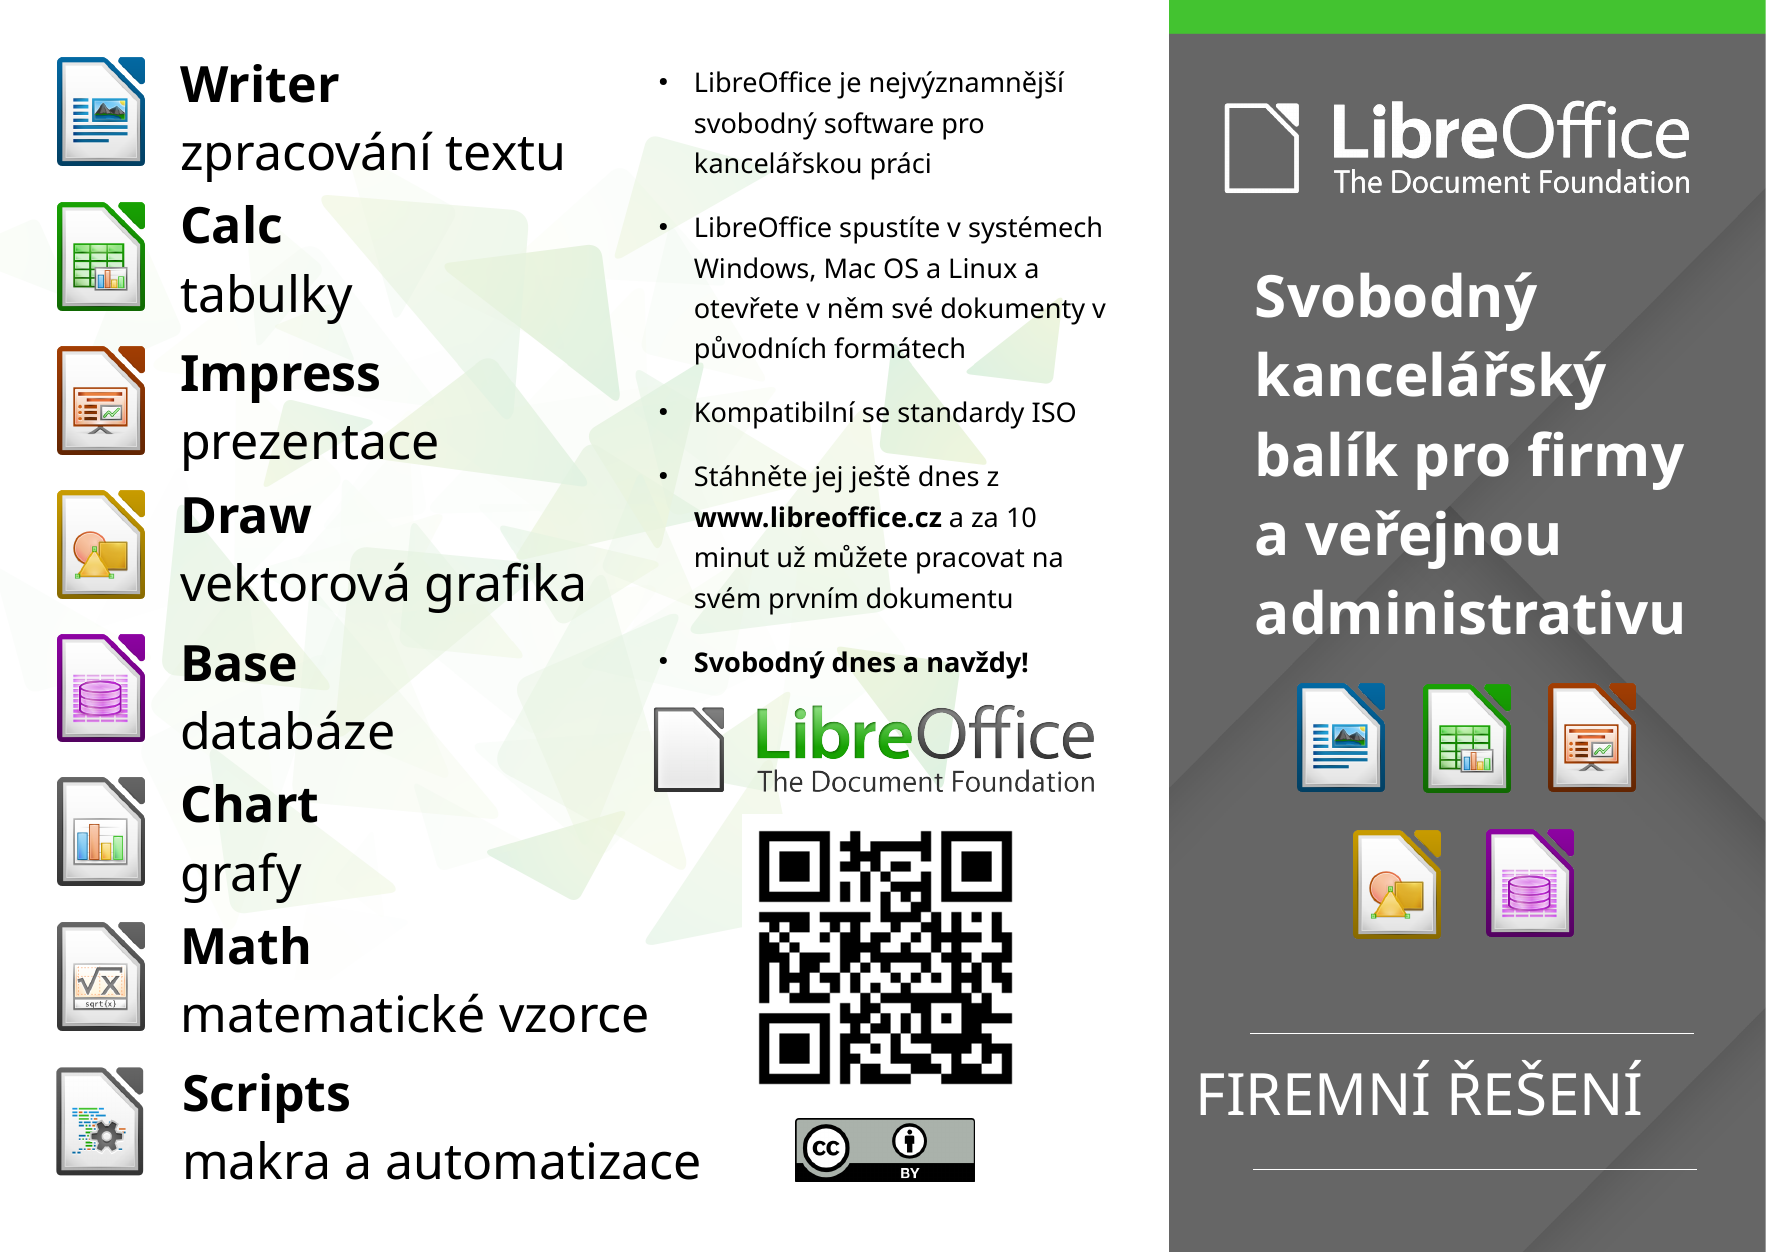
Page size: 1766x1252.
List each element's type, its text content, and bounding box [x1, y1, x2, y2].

picture [55, 1066, 144, 1176]
text_box Draw vektorová grafika [165, 472, 576, 614]
text_box FIREMNÍ ŘEŠENÍ [1181, 1045, 1748, 1143]
text_box Chart grafy [165, 762, 566, 903]
text_box Calc tabulky [165, 183, 452, 325]
picture [795, 1118, 975, 1182]
text_box LibreOffice je nejvýznamnější svobodný software pro kancelářskou práci LibreOffice spustíte v systémech Windows, Mac OS a Linux a otevřete v něm své dokumenty v původních formátech Kompatibilní se standardy ISO Stáhněte jej ještě dnes z www.libreoffice.cz a za 10 minut už můžete pracovat na svém prvním dokumentu Svobodný dnes a navždy! [643, 53, 1123, 680]
text_box Math matematické vzorce [165, 903, 641, 1045]
picture [0, 57, 1138, 1104]
text_box Svobodný kancelářský balík pro firmy a veřejnou administrativu [1240, 248, 1737, 838]
text_box Writer zpracování textu [165, 41, 563, 183]
text_box Base databáze [165, 620, 401, 762]
picture [1169, 0, 1766, 1252]
text_box Impress prezentace [165, 330, 484, 472]
text_box Scripts makra a automatizace [167, 1050, 689, 1192]
